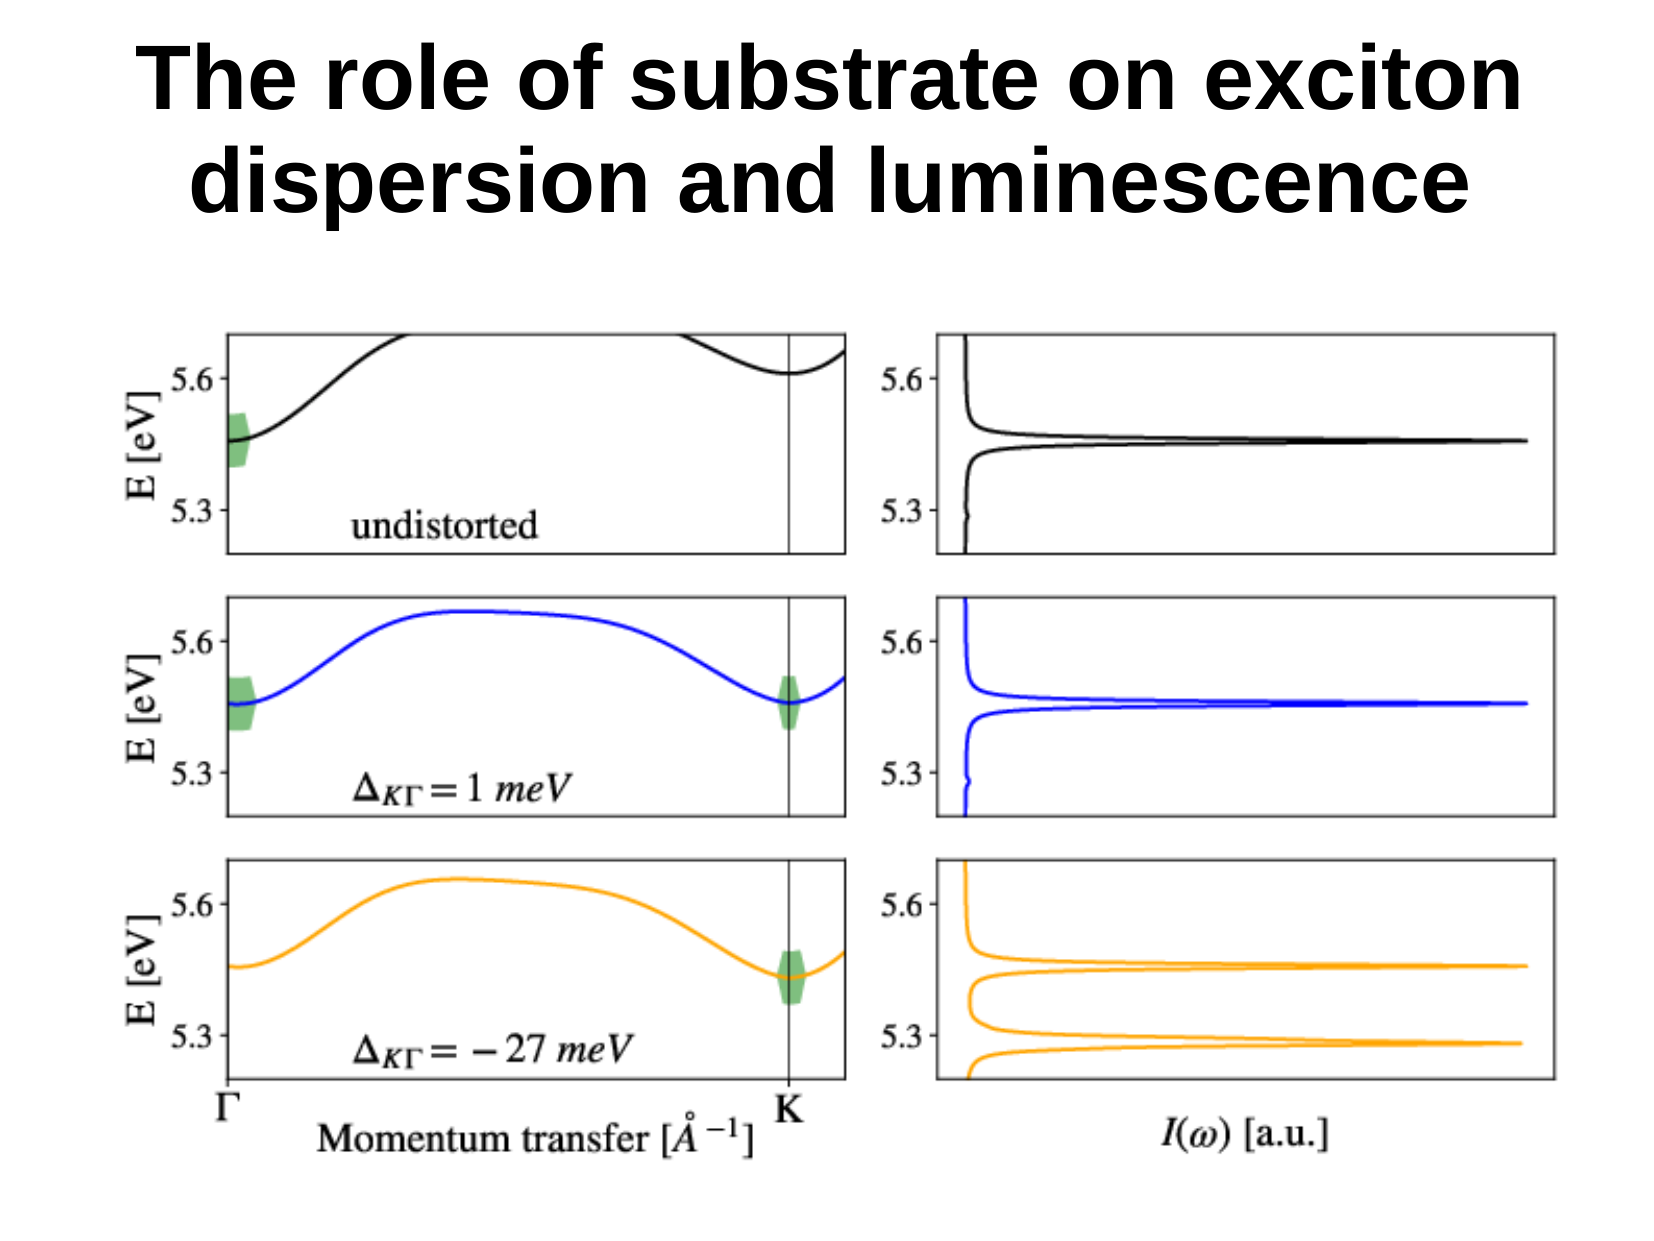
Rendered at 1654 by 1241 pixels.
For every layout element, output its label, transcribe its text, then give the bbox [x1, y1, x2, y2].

picture [90, 299, 1591, 1201]
title The role of substrate on exciton dispersion and luminescence [86, 25, 1576, 233]
